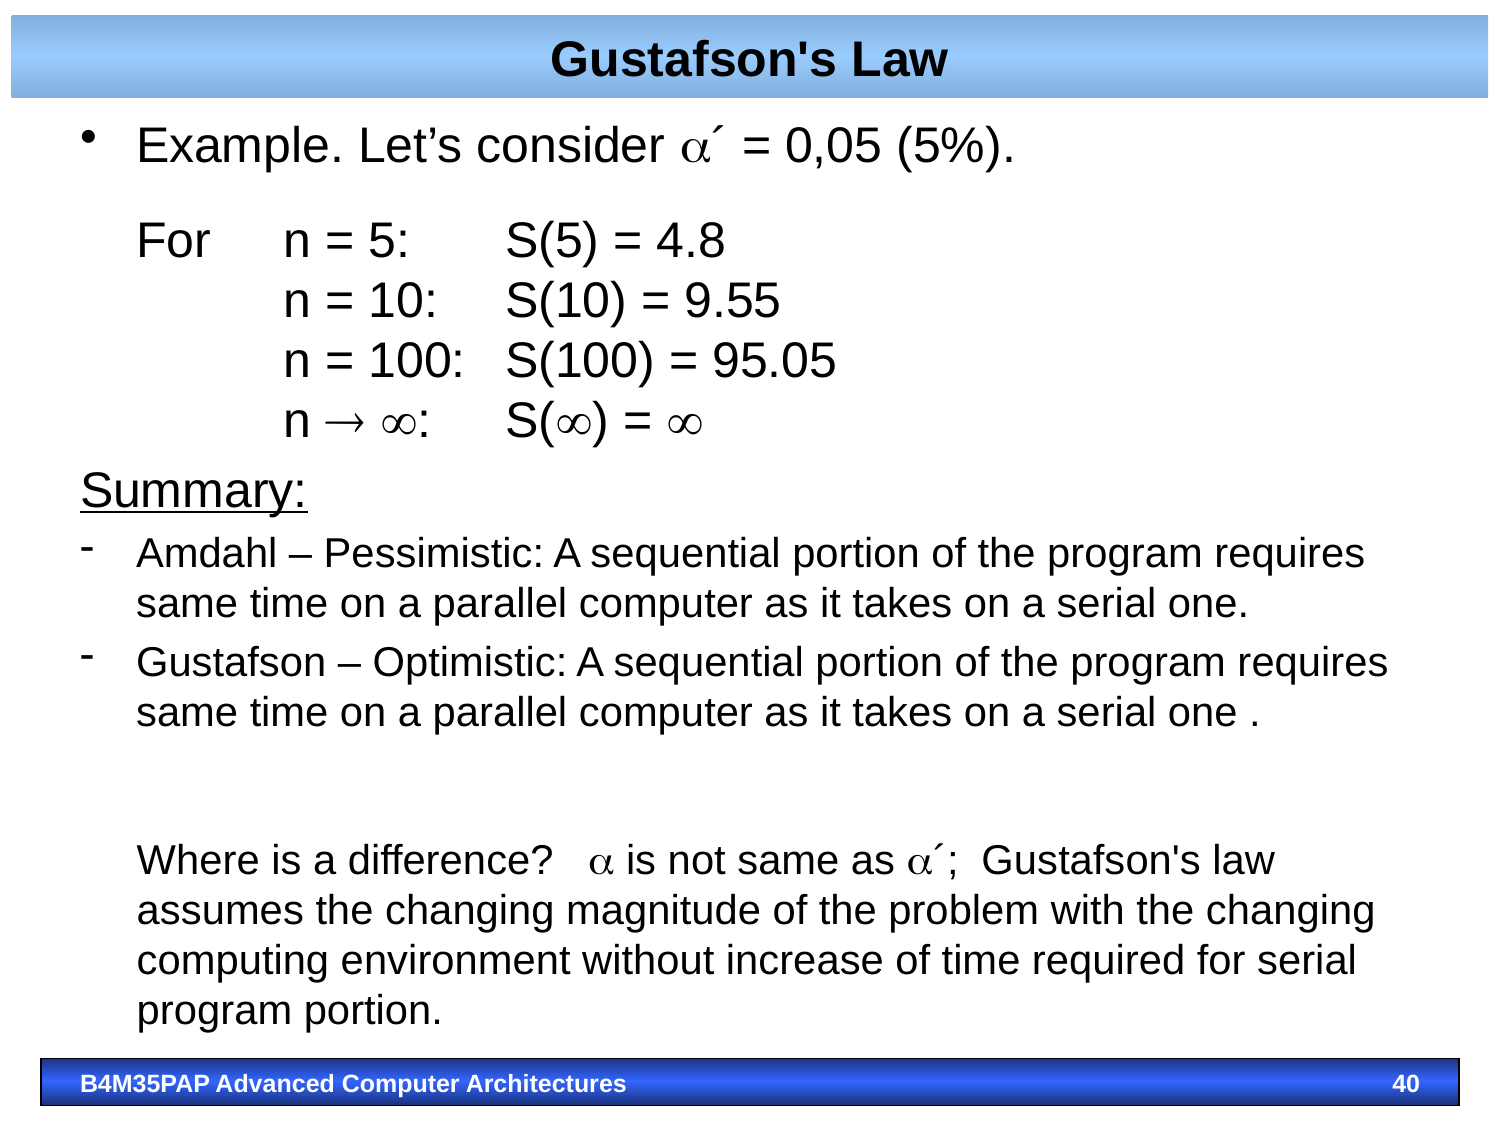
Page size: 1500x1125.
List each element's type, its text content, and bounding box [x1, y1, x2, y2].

list Example. Let’s consider ´ = 0,05 (5%). For n = 5: S(5) = 4.8 n = 10: S(10) = 9.55 n = 100: S(100) = 95.05 n  : S() =  Summary: Amdahl – Pessimistic: A sequential portion of the program requires same time on a parallel computer as it takes on a serial one. Gustafson – Optimistic: A sequential portion of the program requires same time on a parallel computer as it takes on a serial one . [64, 105, 1436, 1043]
title Gustafson's Law [11, 15, 1489, 98]
text_box Where is a difference?  is not same as ´; Gustafson's law assumes the changing magnitude of the problem with the changing computing environment without increase of time required for serial program portion. [46, 825, 1430, 1041]
